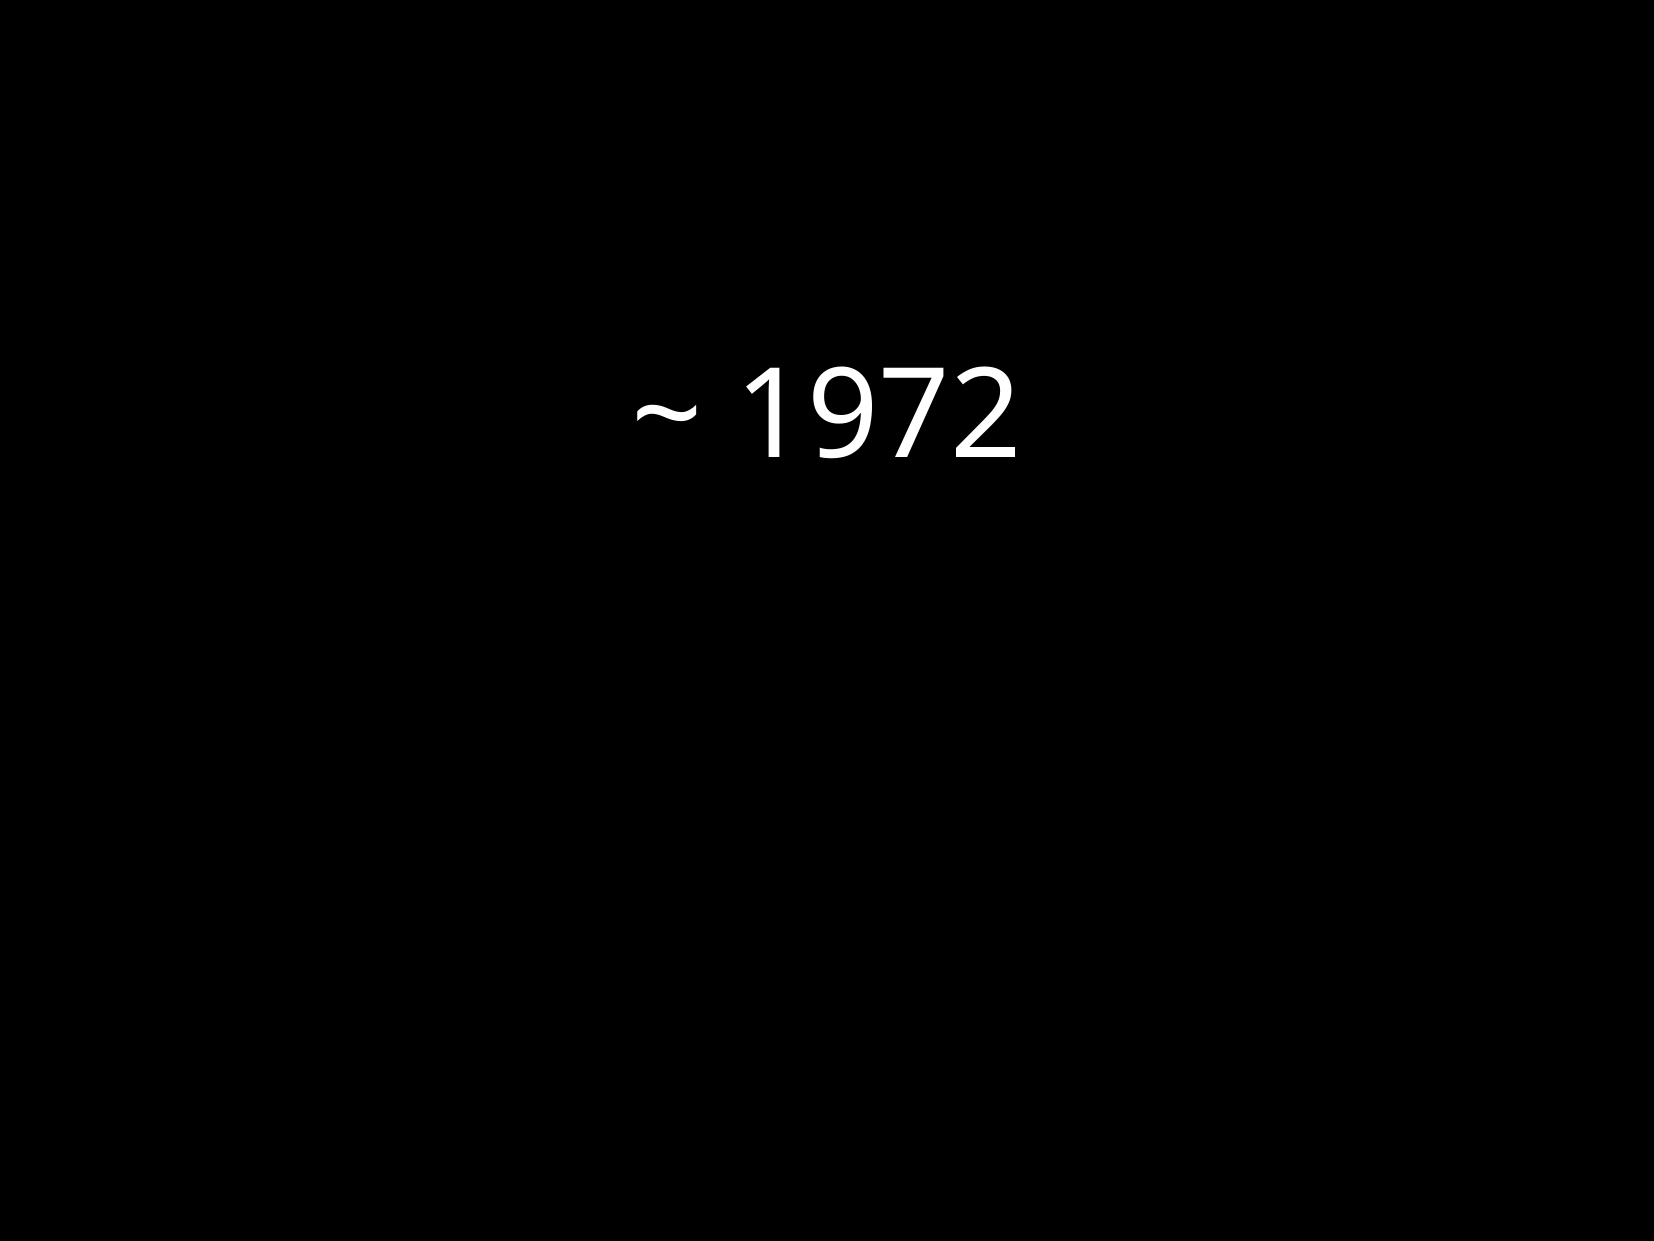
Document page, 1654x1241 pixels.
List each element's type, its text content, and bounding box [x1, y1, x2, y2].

subtitle ~ 1972 [82, 49, 1571, 1109]
